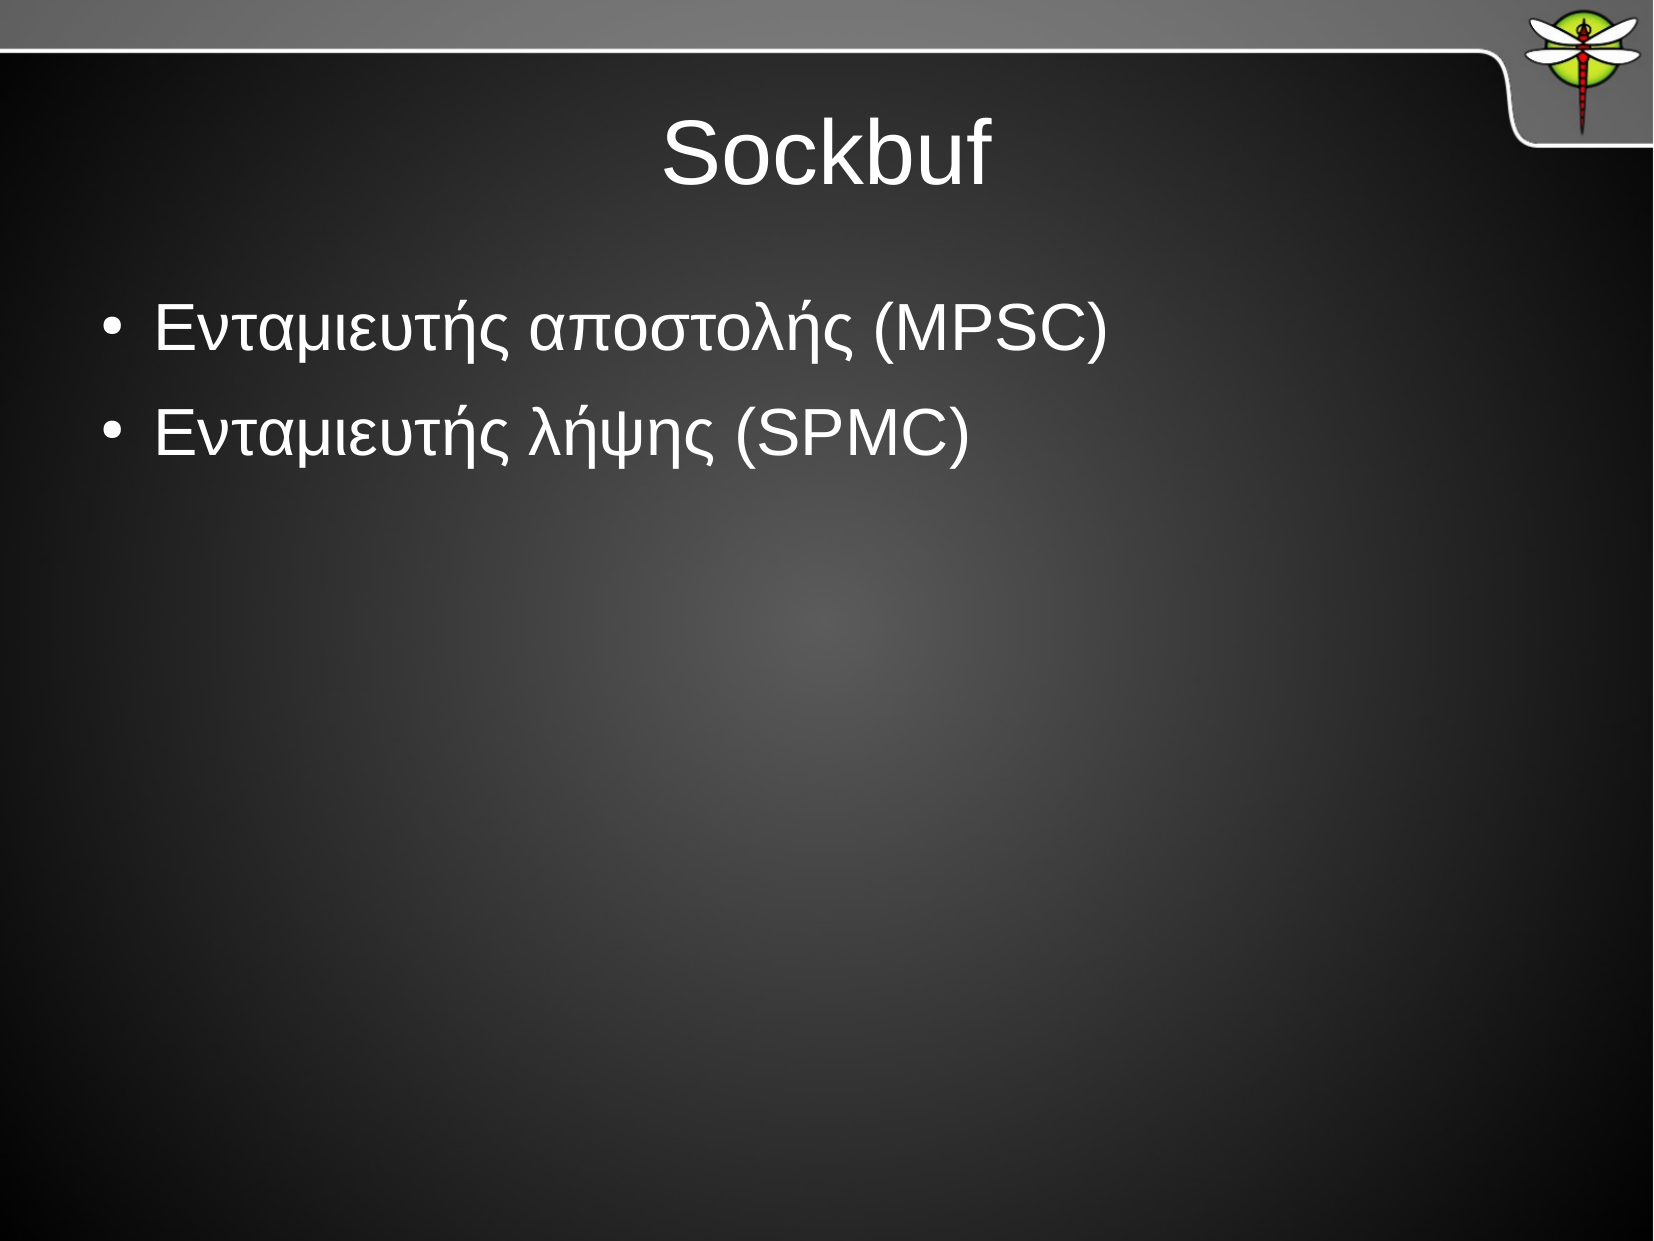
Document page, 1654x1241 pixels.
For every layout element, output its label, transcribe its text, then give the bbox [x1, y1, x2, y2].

list Ενταμιευτής αποστολής (MPSC) Ενταμιευτής λήψης (SPMC) [82, 290, 1571, 1109]
picture [0, 0, 1654, 1241]
title Sockbuf [82, 49, 1571, 257]
